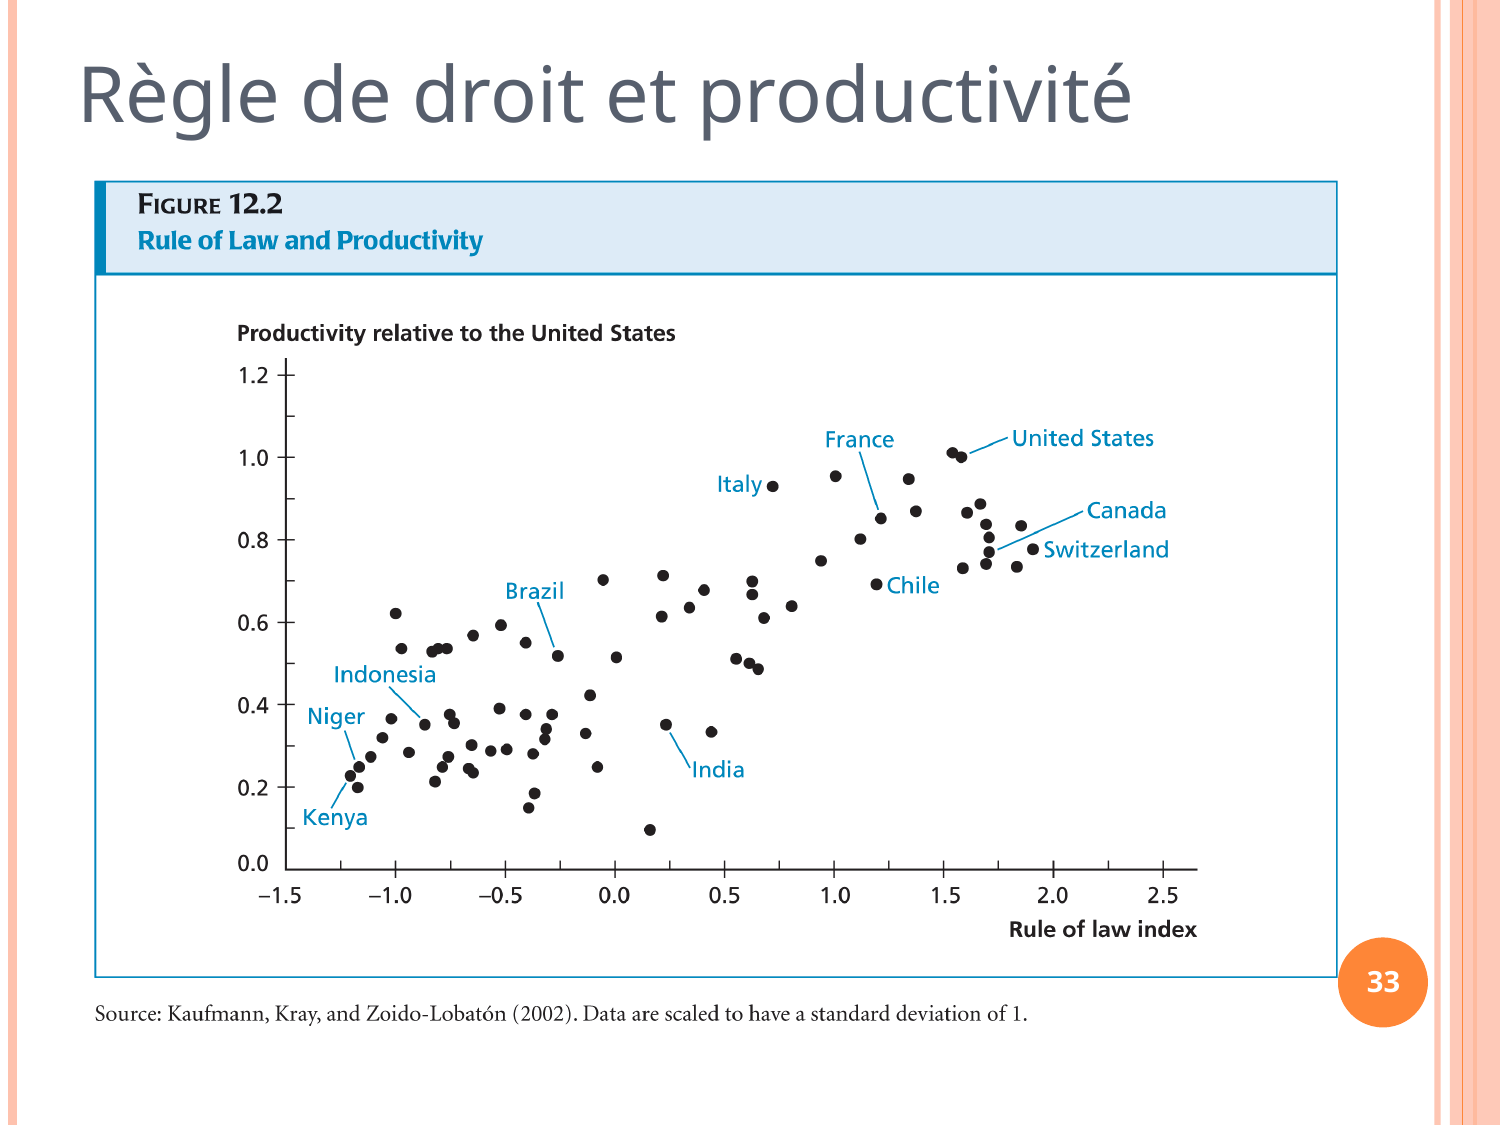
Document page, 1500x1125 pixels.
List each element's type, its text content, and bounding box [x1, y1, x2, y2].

slide_number <numéro> [1333, 940, 1434, 1027]
picture [94, 979, 1333, 1027]
picture [97, 276, 1335, 976]
picture [107, 183, 1335, 272]
title Règle de droit et productivité [62, 37, 1450, 146]
